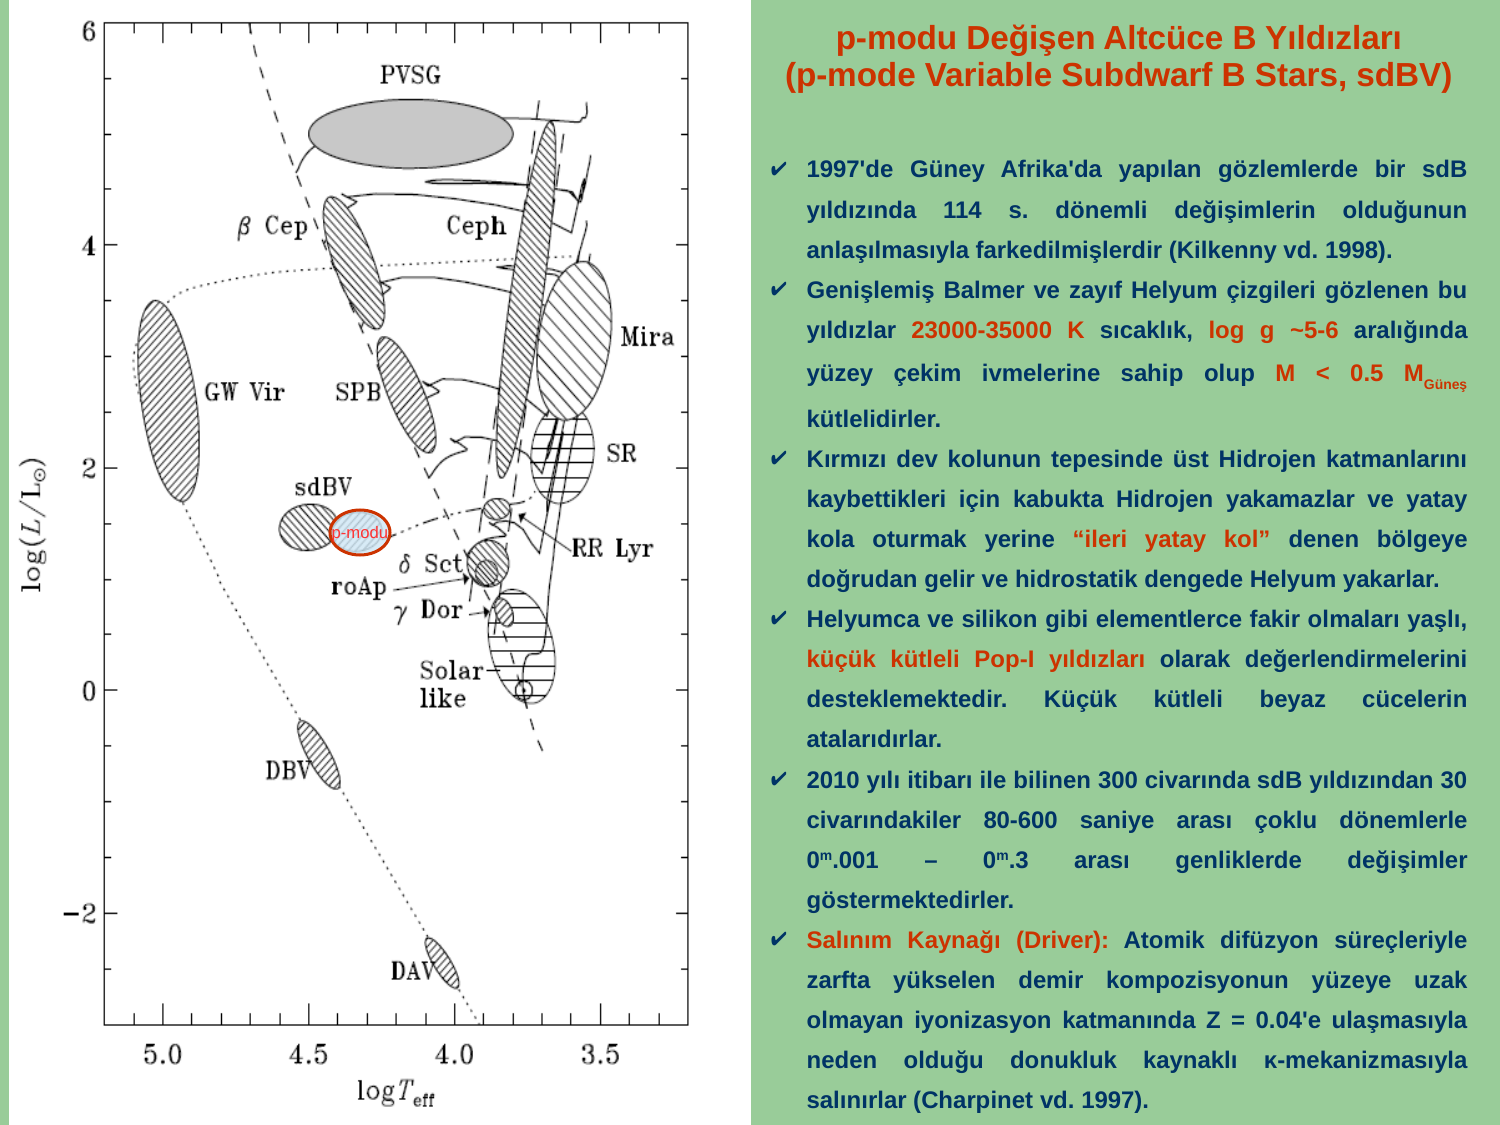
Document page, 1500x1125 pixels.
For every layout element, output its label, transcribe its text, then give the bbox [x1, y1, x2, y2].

text_box p-modu [330, 510, 391, 555]
text_box p-modu Değişen Altcüce B Yıldızları (p-mode Variable Subdwarf B Stars, sdBV) 1997'de Güney Afrika'da yapılan gözlemlerde bir sdB yıldızında 114 s. dönemli değişimlerin olduğunun anlaşılmasıyla farkedilmişlerdir (Kilkenny vd. 1998). Genişlemiş Balmer ve zayıf Helyum çizgileri gözlenen bu yıldızlar 23000-35000 K sıcaklık, log g ~5-6 aralığında yüzey çekim ivmelerine sahip olup M < 0.5 MGüneş kütlelidirler. Kırmızı dev kolunun tepesinde üst Hidrojen katmanlarını kaybettikleri için kabukta Hidrojen yakamazlar ve yatay kola oturmak yerine “ileri yatay kol” denen bölgeye doğrudan gelir ve hidrostatik dengede Helyum yakarlar. Helyumca ve silikon gibi elementlerce fakir olmaları yaşlı, küçük kütleli Pop-I yıldızları olarak değerlendirmelerini desteklemektedir. Küçük kütleli beyaz cücelerin atalarıdırlar. 2010 yılı itibarı ile bilinen 300 civarında sdB yıldızından 30 civarındakiler 80-600 saniye arası çoklu dönemlerle 0m.001 – 0m.3 arası genliklerde değişimler göstermektedirler. Salınım Kaynağı (Driver): Atomik difüzyon süreçleriyle zarfta yükselen demir kompozisyonun yüzeye uzak olmayan iyonizasyon katmanında Z = 0.04'e ulaşmasıyla neden olduğu donukluk kaynaklı κ-mekanizmasıyla salınırlar (Charpinet vd. 1997). [756, 12, 1483, 1125]
picture [9, 0, 751, 1125]
